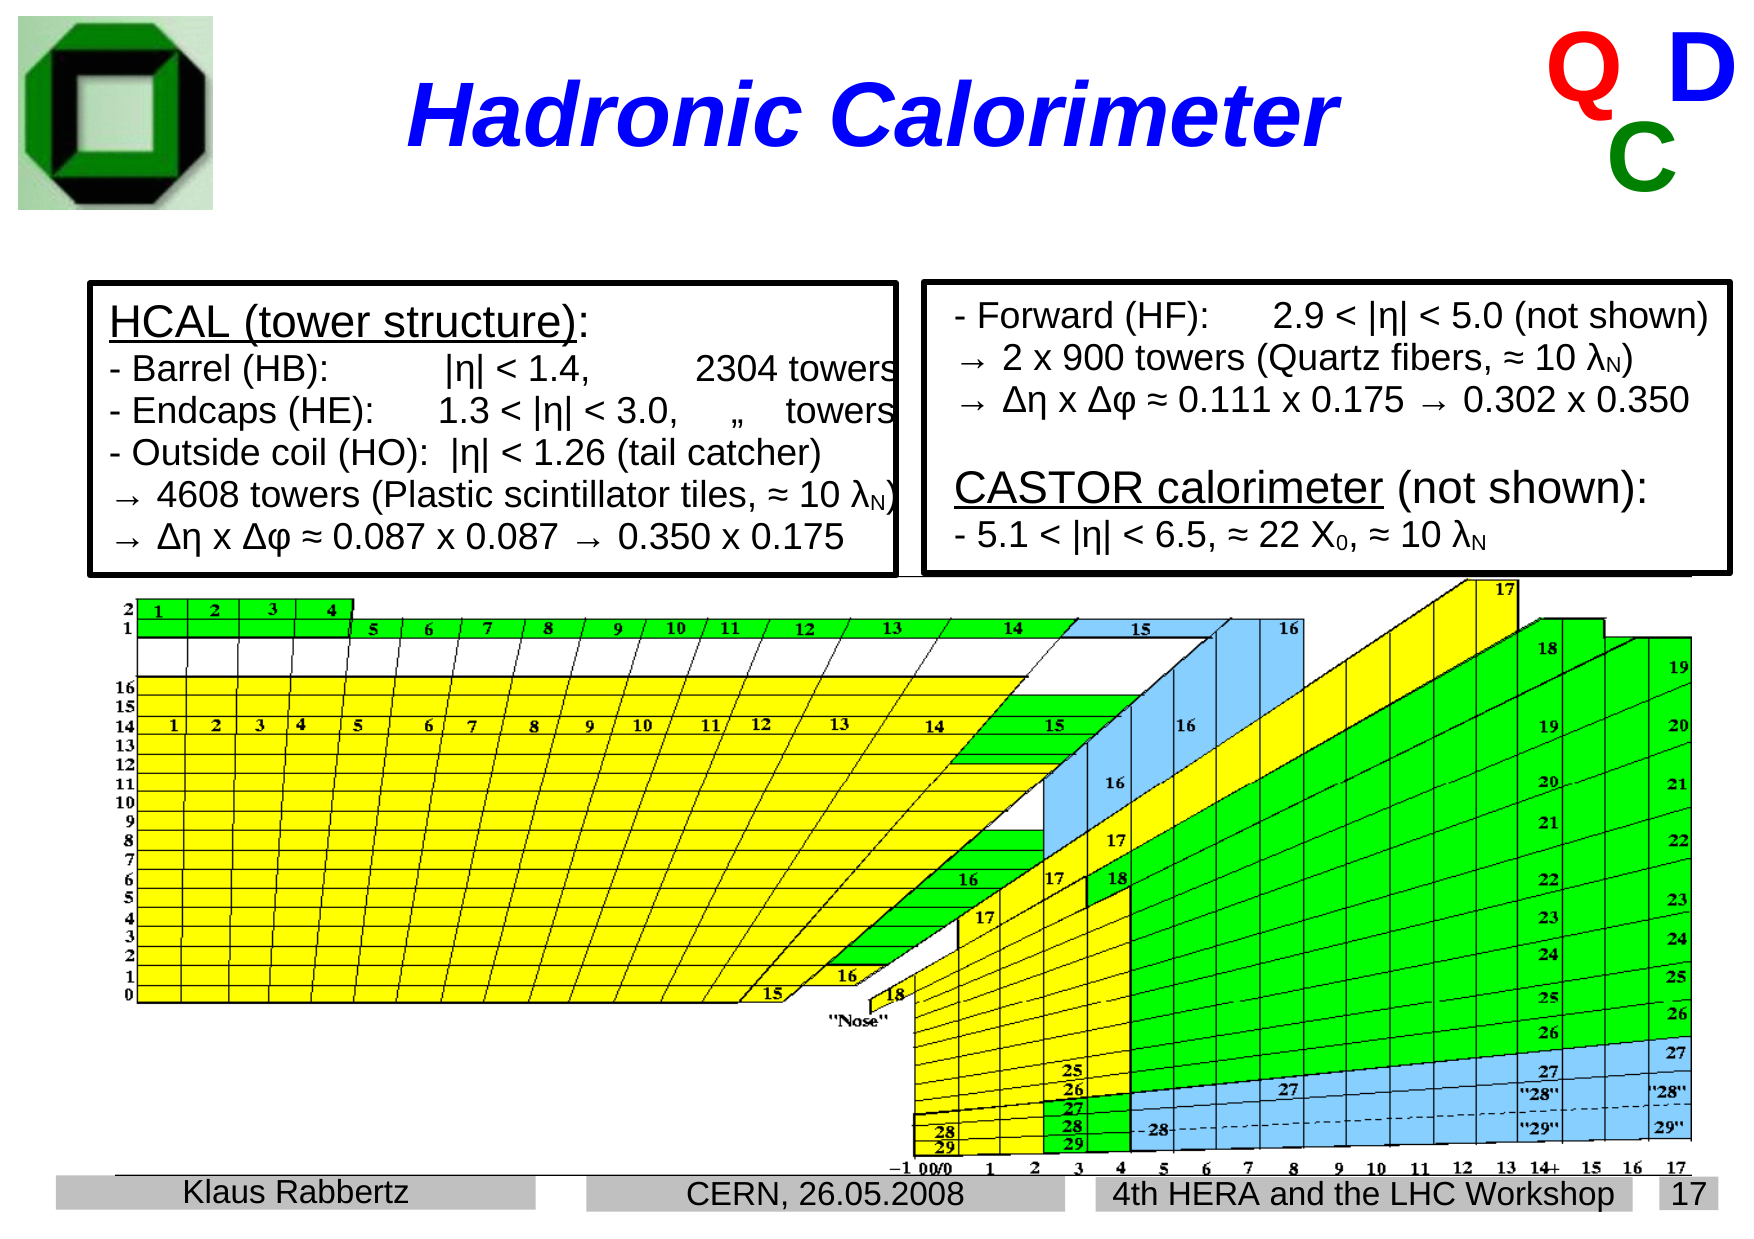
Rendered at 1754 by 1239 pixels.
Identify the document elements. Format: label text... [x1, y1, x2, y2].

picture [18, 16, 213, 210]
title Hadronic Calorimeter [220, 16, 1525, 213]
picture [115, 576, 1692, 1176]
text_box HCAL (tower structure): - Barrel (HB): |η| < 1.4, 2304 towers - Endcaps (HE): 1.3 < |η| < 3.0, „ towers - Outside coil (HO): |η| < 1.26 (tail catcher) → 4608 towers (Plastic scintillator tiles, ≈ 10 λN) → Δη x Δφ ≈ 0.087 x 0.087 → 0.350 x 0.175 [96, 284, 914, 620]
text_box - Forward (HF): 2.9 < |η| < 5.0 (not shown) → 2 x 900 towers (Quartz fibers, ≈ 10 λN) → Δη x Δφ ≈ 0.111 x 0.175 → 0.302 x 0.350 CASTOR calorimeter (not shown): - 5.1 < |η| < 6.5, ≈ 22 X0, ≈ 10 λN [942, 282, 1722, 618]
